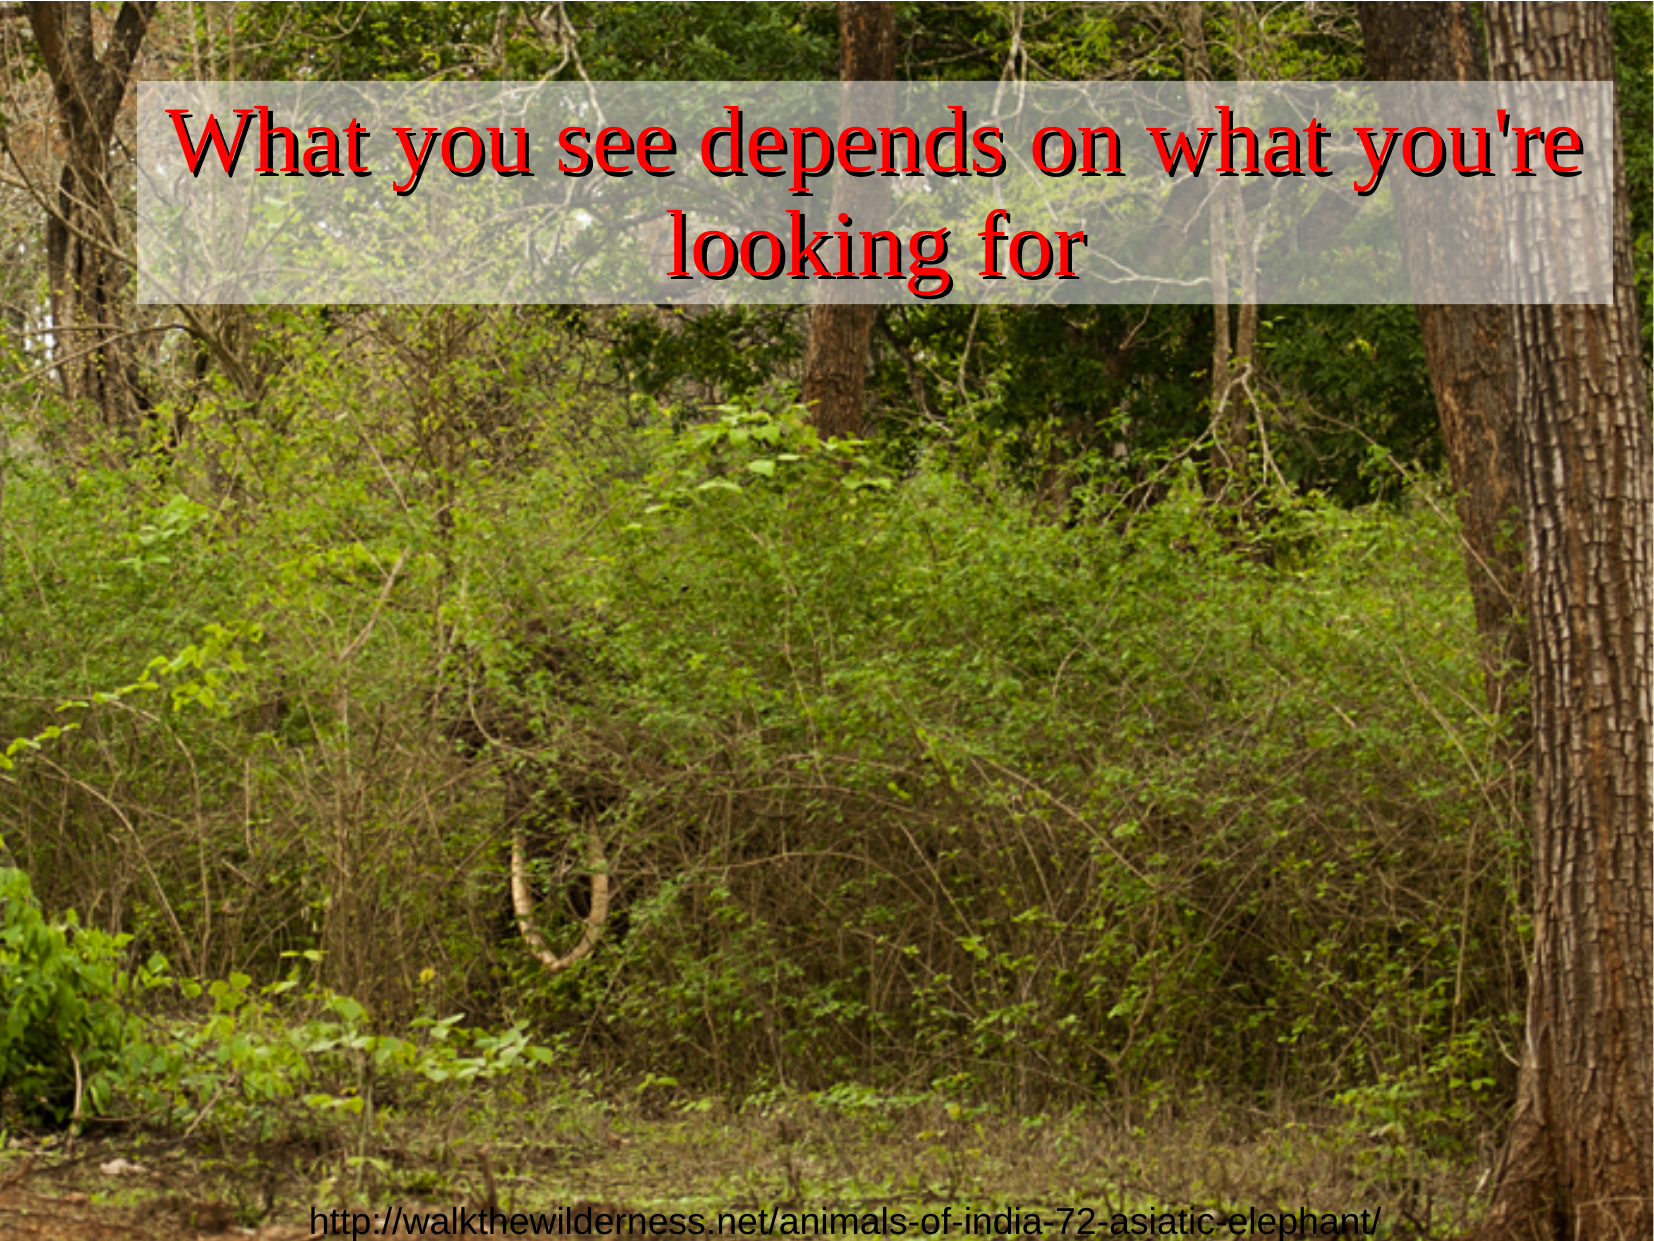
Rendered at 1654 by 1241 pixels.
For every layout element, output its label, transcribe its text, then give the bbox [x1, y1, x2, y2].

text_box http://walkthewilderness.net/animals-of-india-72-asiatic-elephant/ [294, 1193, 1397, 1241]
picture [0, 1, 1654, 1241]
text_box What you see depends on what you're looking for [136, 80, 1613, 305]
